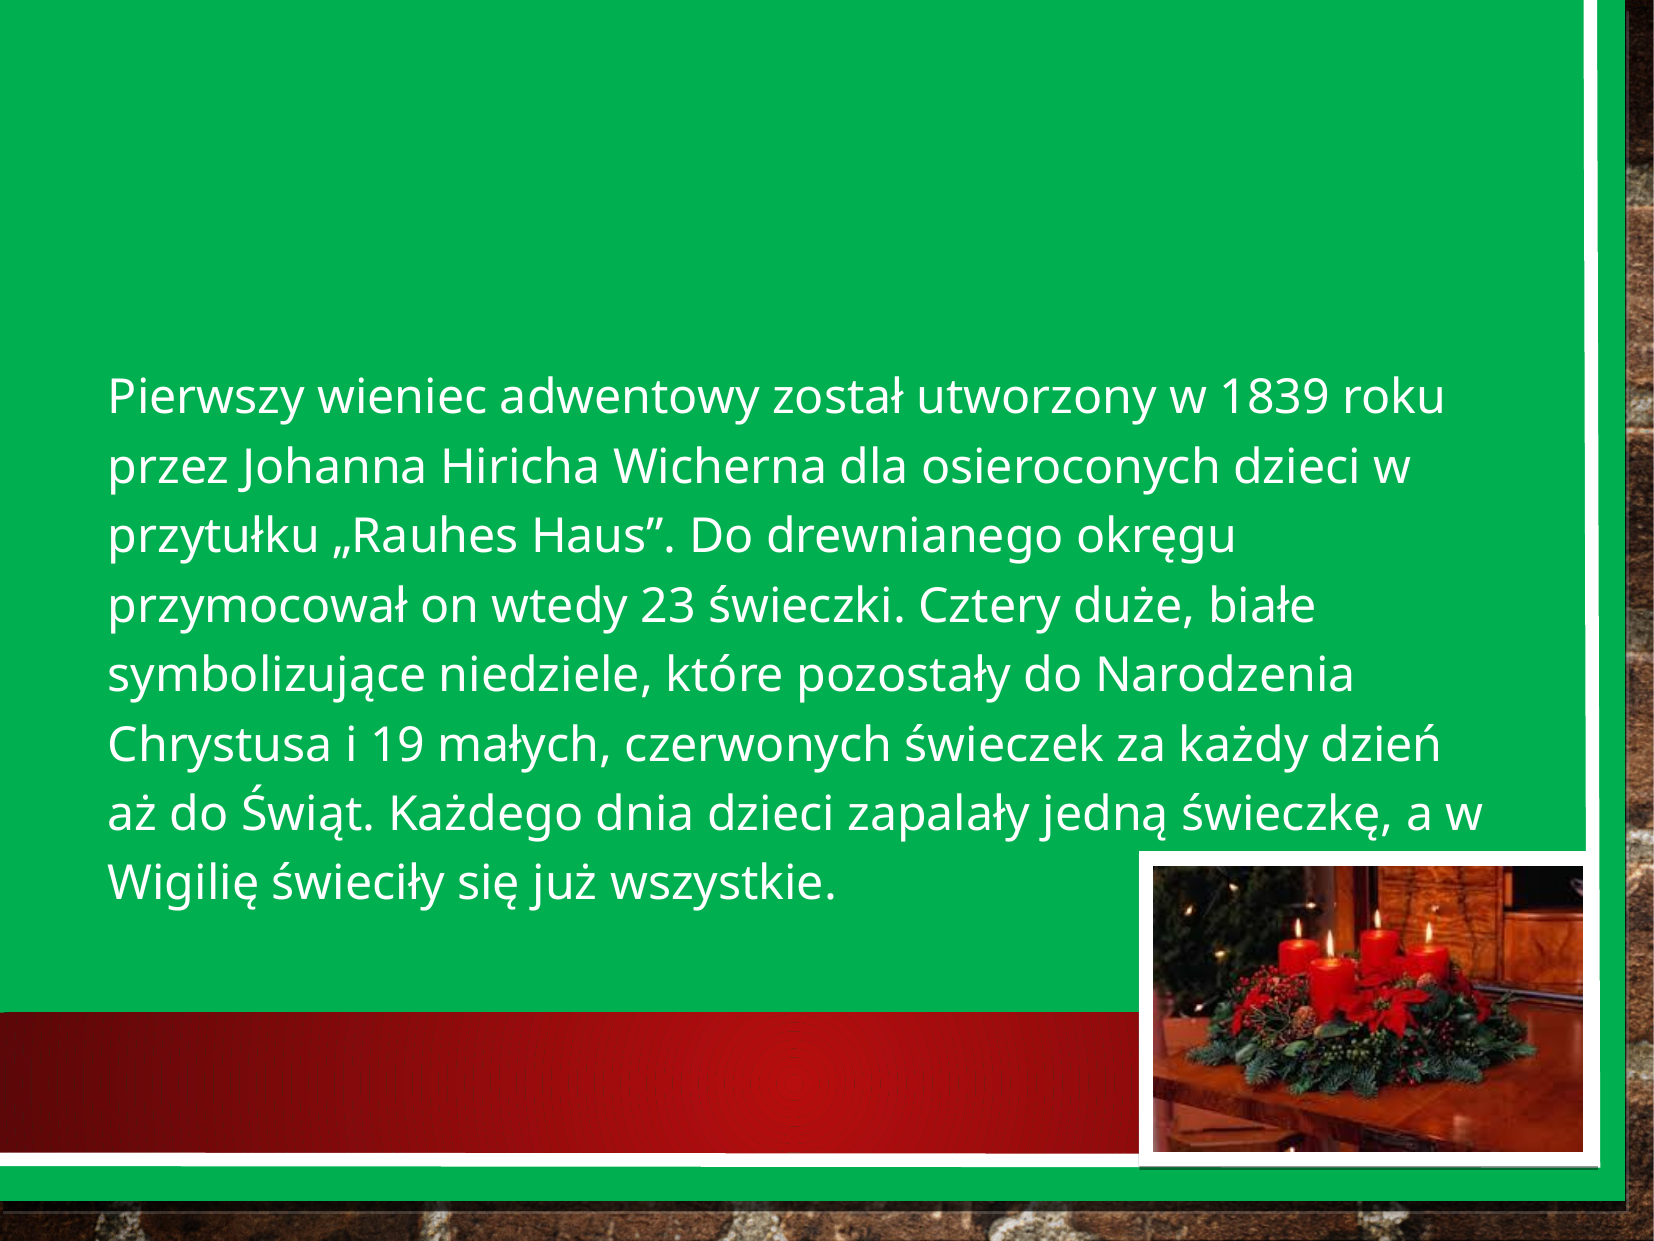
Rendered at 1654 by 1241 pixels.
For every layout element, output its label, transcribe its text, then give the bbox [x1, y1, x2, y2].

picture [1153, 865, 1583, 1152]
list Pierwszy wieniec adwentowy został utworzony w 1839 roku przez Johanna Hiricha Wicherna dla osieroconych dzieci w przytułku „Rauhes Haus”. Do drewnianego okręgu przymocował on wtedy 23 świeczki. Cztery duże, białe symbolizujące niedziele, które pozostały do Narodzenia Chrystusa i 19 małych, czerwonych świeczek za każdy dzień aż do Świąt. Każdego dnia dzieci zapalały jedną świeczkę, a w Wigilię świeciły się już wszystkie. [93, 332, 1503, 932]
